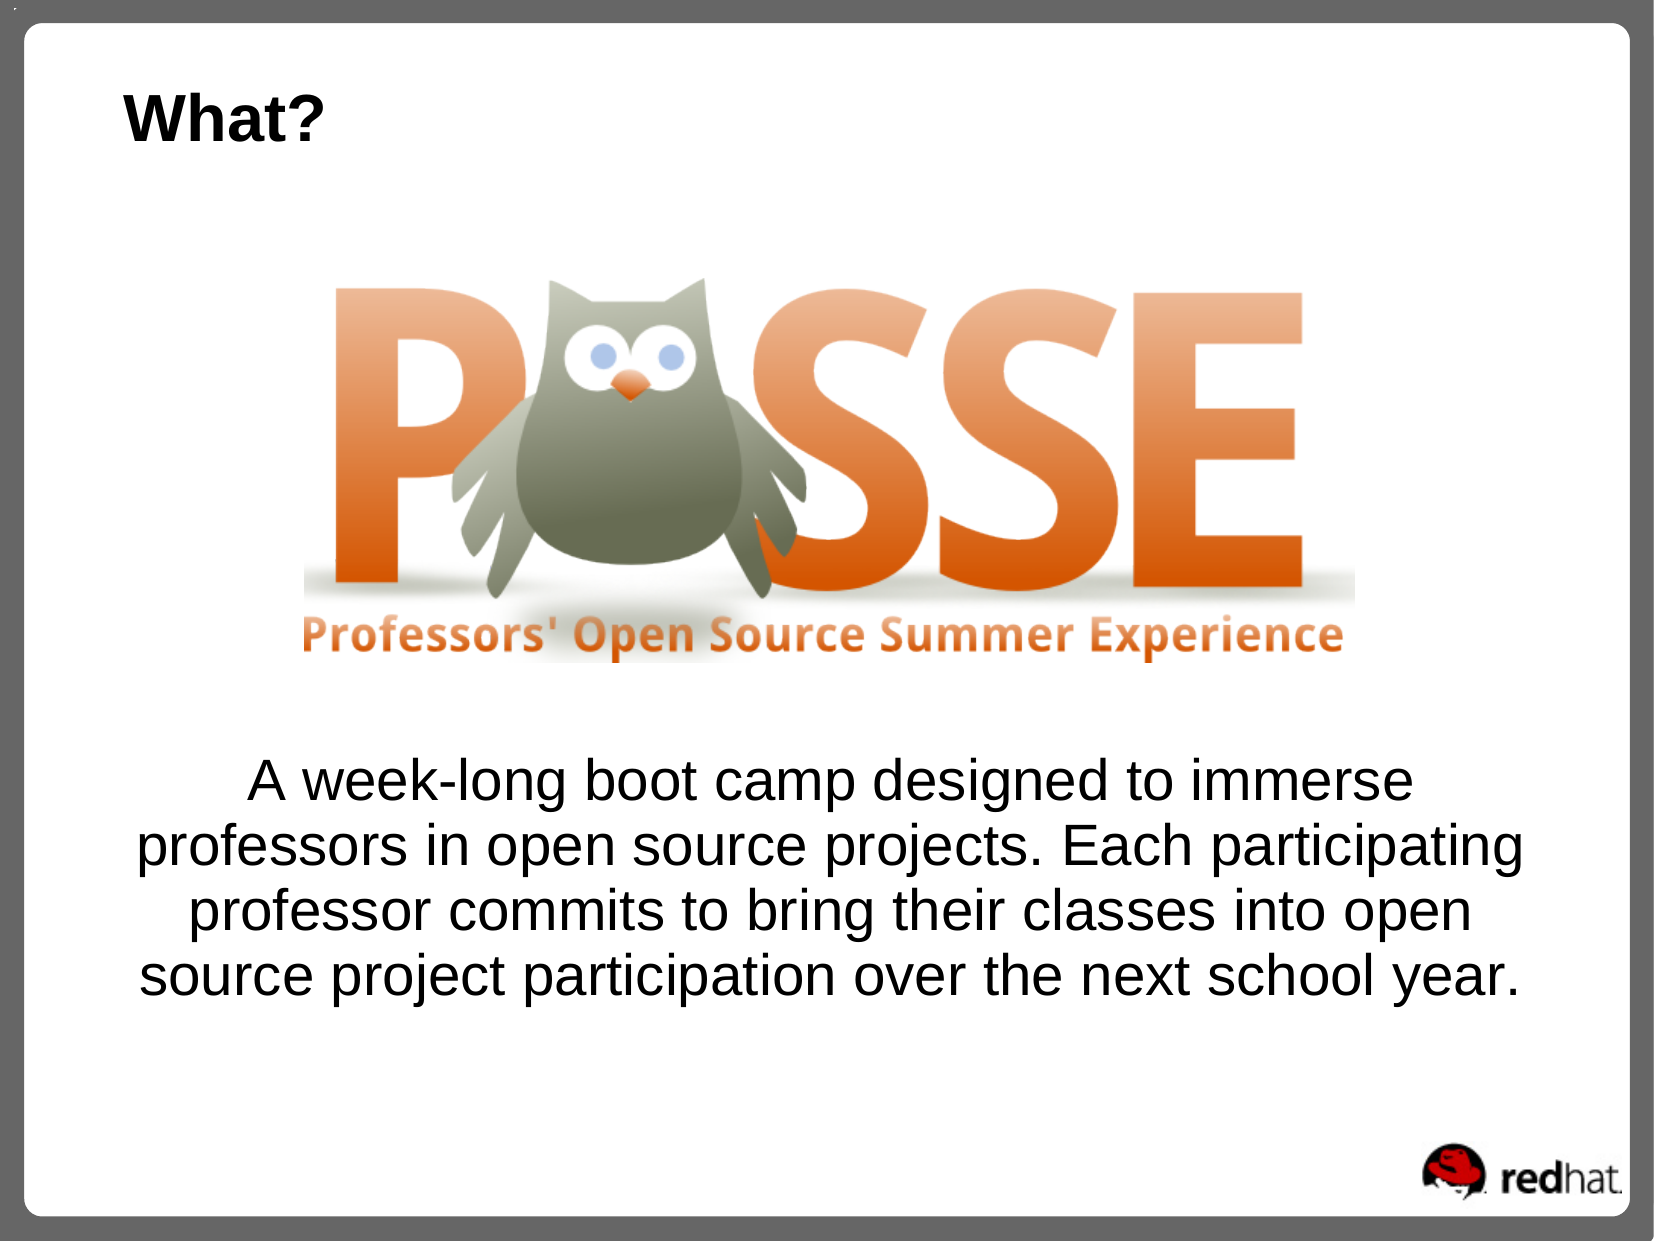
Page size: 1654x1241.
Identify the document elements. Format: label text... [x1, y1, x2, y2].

picture [304, 278, 1355, 663]
subtitle A week-long boot camp designed to immerse professors in open source projects. Each participating professor commits to bring their classes into open source project participation over the next school year. [128, 648, 1535, 1108]
picture [1421, 1141, 1622, 1209]
title What? [123, 63, 1530, 175]
